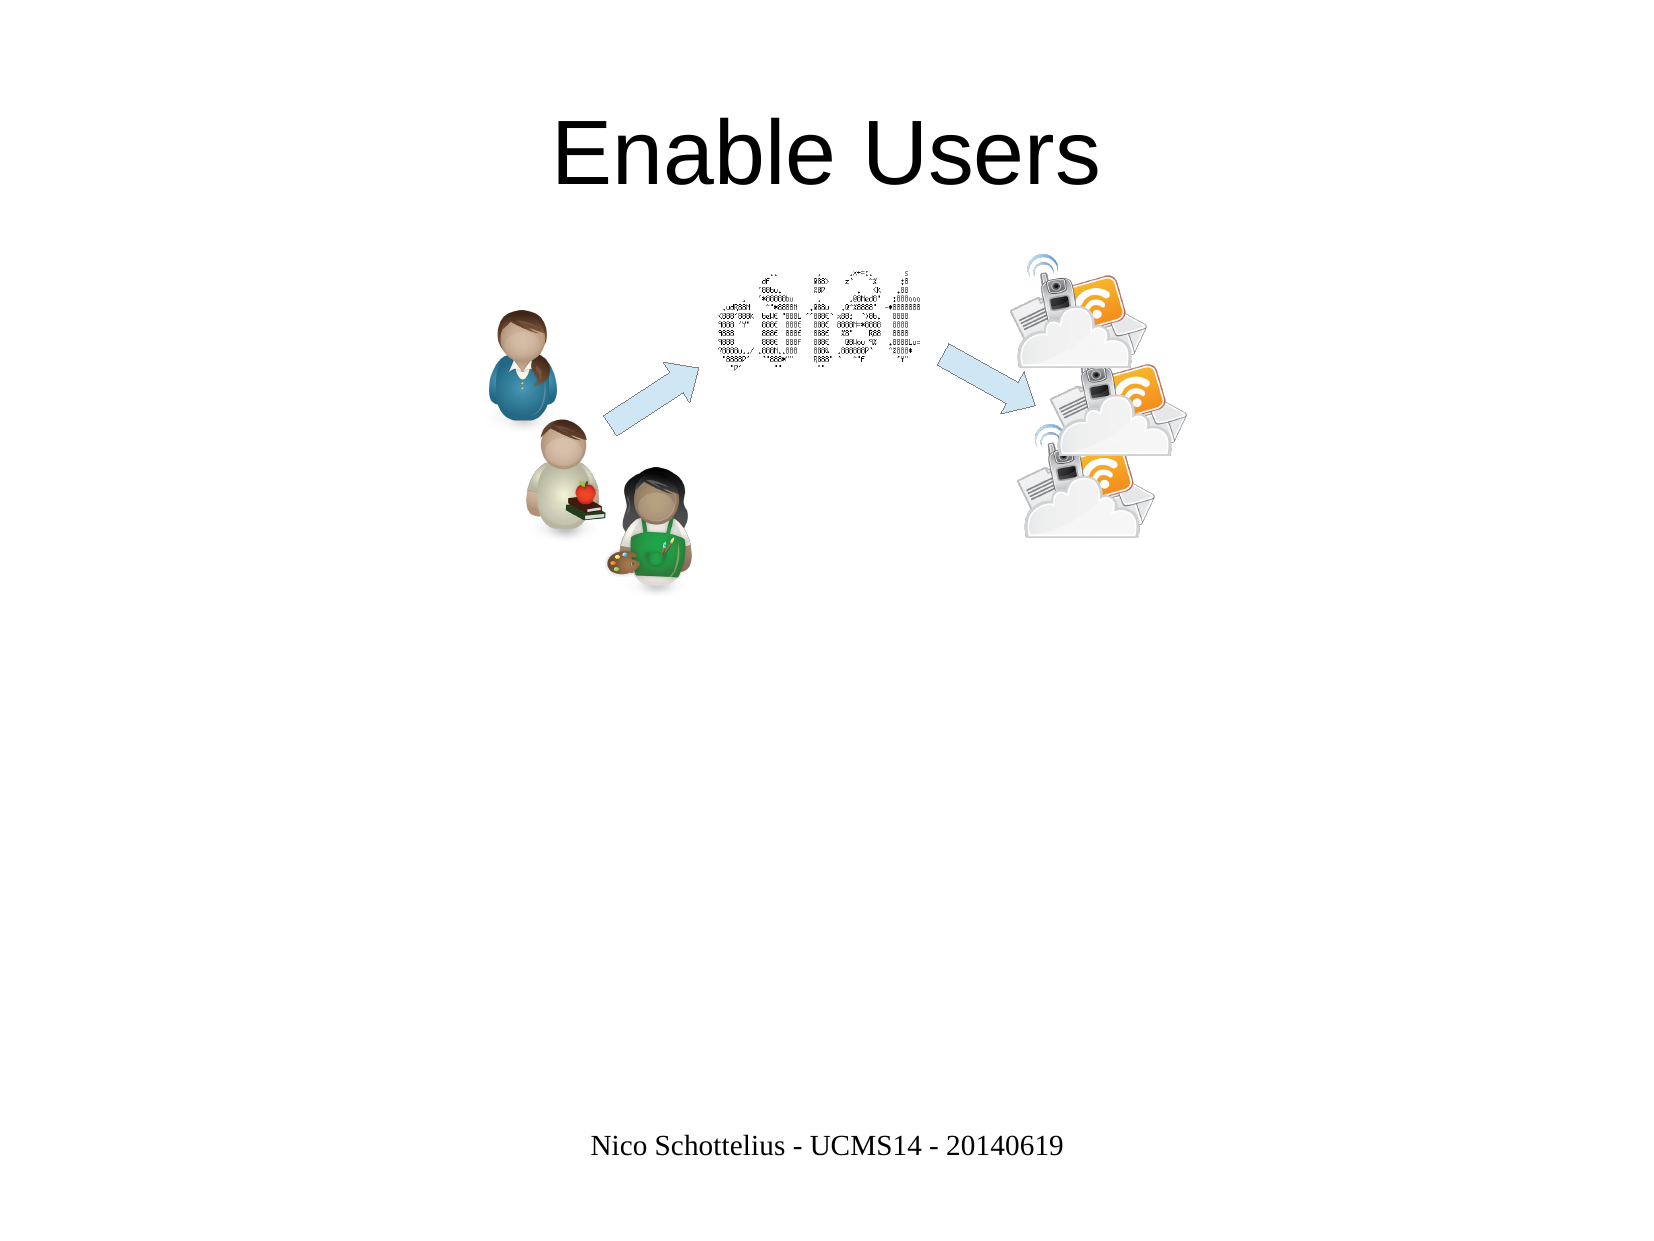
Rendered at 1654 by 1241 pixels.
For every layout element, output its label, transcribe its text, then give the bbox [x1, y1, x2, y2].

text_box [937, 343, 1036, 414]
picture [717, 263, 923, 374]
text_box [603, 362, 699, 436]
title Enable Users [82, 49, 1571, 257]
picture [1010, 254, 1190, 538]
picture [478, 304, 706, 596]
